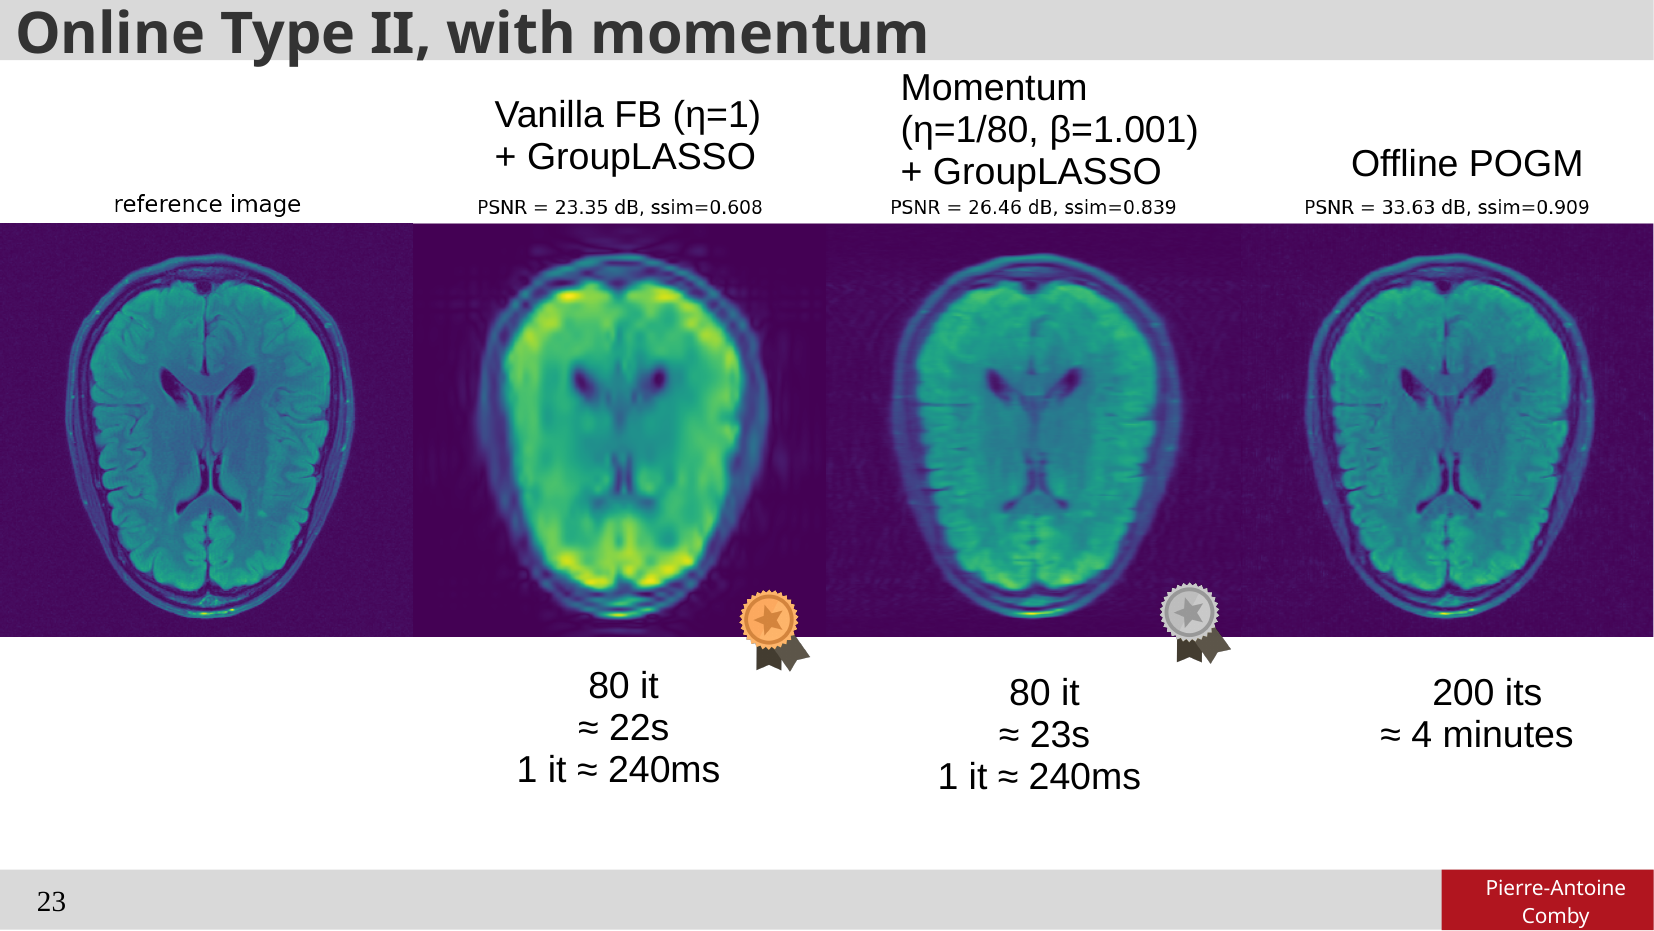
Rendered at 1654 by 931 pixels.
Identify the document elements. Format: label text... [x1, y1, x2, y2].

picture [0, 194, 1654, 688]
title Online Type II, with momentum [15, 0, 1504, 66]
text_box Vanilla FB (η=1) + GroupLASSO [479, 85, 783, 227]
text_box 80 it ≈ 23s 1 it ≈ 240ms [871, 664, 1219, 806]
text_box Momentum (η=1/80, β=1.001) + GroupLASSO [885, 59, 1243, 200]
text_box 200 its ≈ 4 minutes [1365, 664, 1610, 764]
text_box Offline POGM [1336, 135, 1602, 193]
text_box 80 it ≈ 22s 1 it ≈ 240ms [450, 657, 798, 798]
